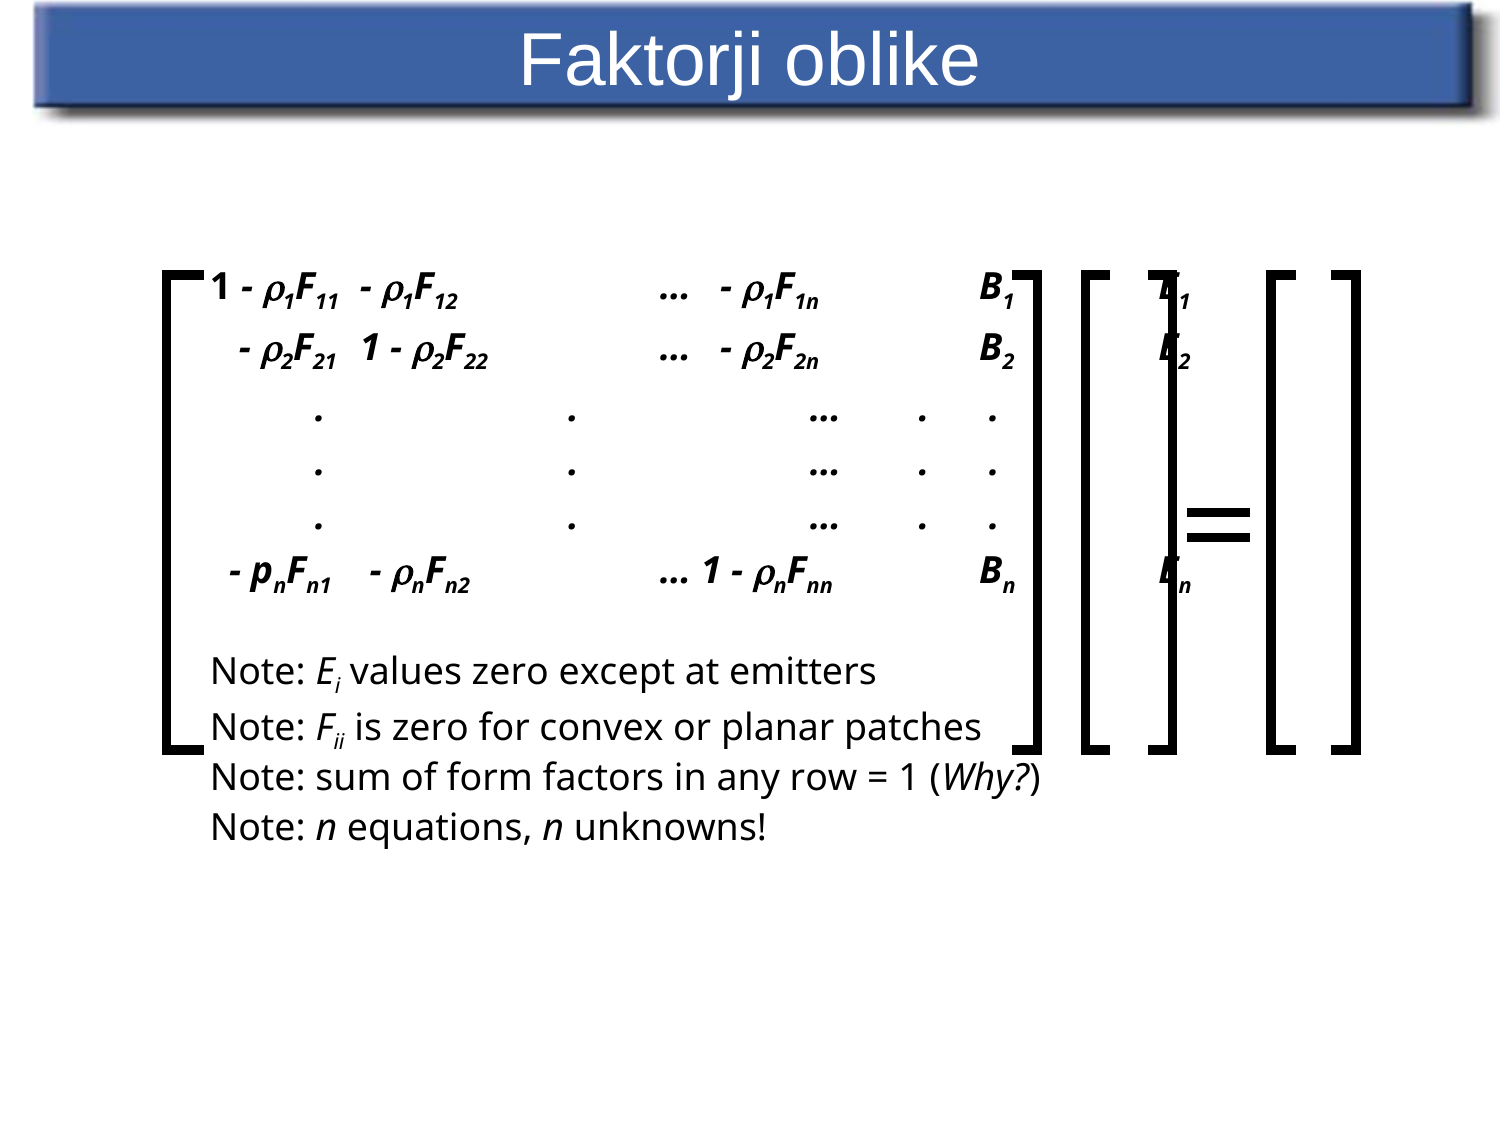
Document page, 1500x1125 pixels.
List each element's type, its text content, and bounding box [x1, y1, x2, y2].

list 1 - 1F11 - 1F12 … - 1F1n B1 E1 - 2F21 1 - 2F22 … - 2F2n B2 E2 . . … . . . . . … . . . . . … . . . - pnFn1 - nFn2 … 1 - nFnn Bn En Note: Ei values zero except at emitters Note: Fii is zero for convex or planar patches Note: sum of form factors in any row = 1 (Why?) Note: n equations, n unknowns! [195, 254, 1364, 907]
picture [32, 0, 1500, 127]
title Faktorji oblike [112, 0, 1388, 110]
